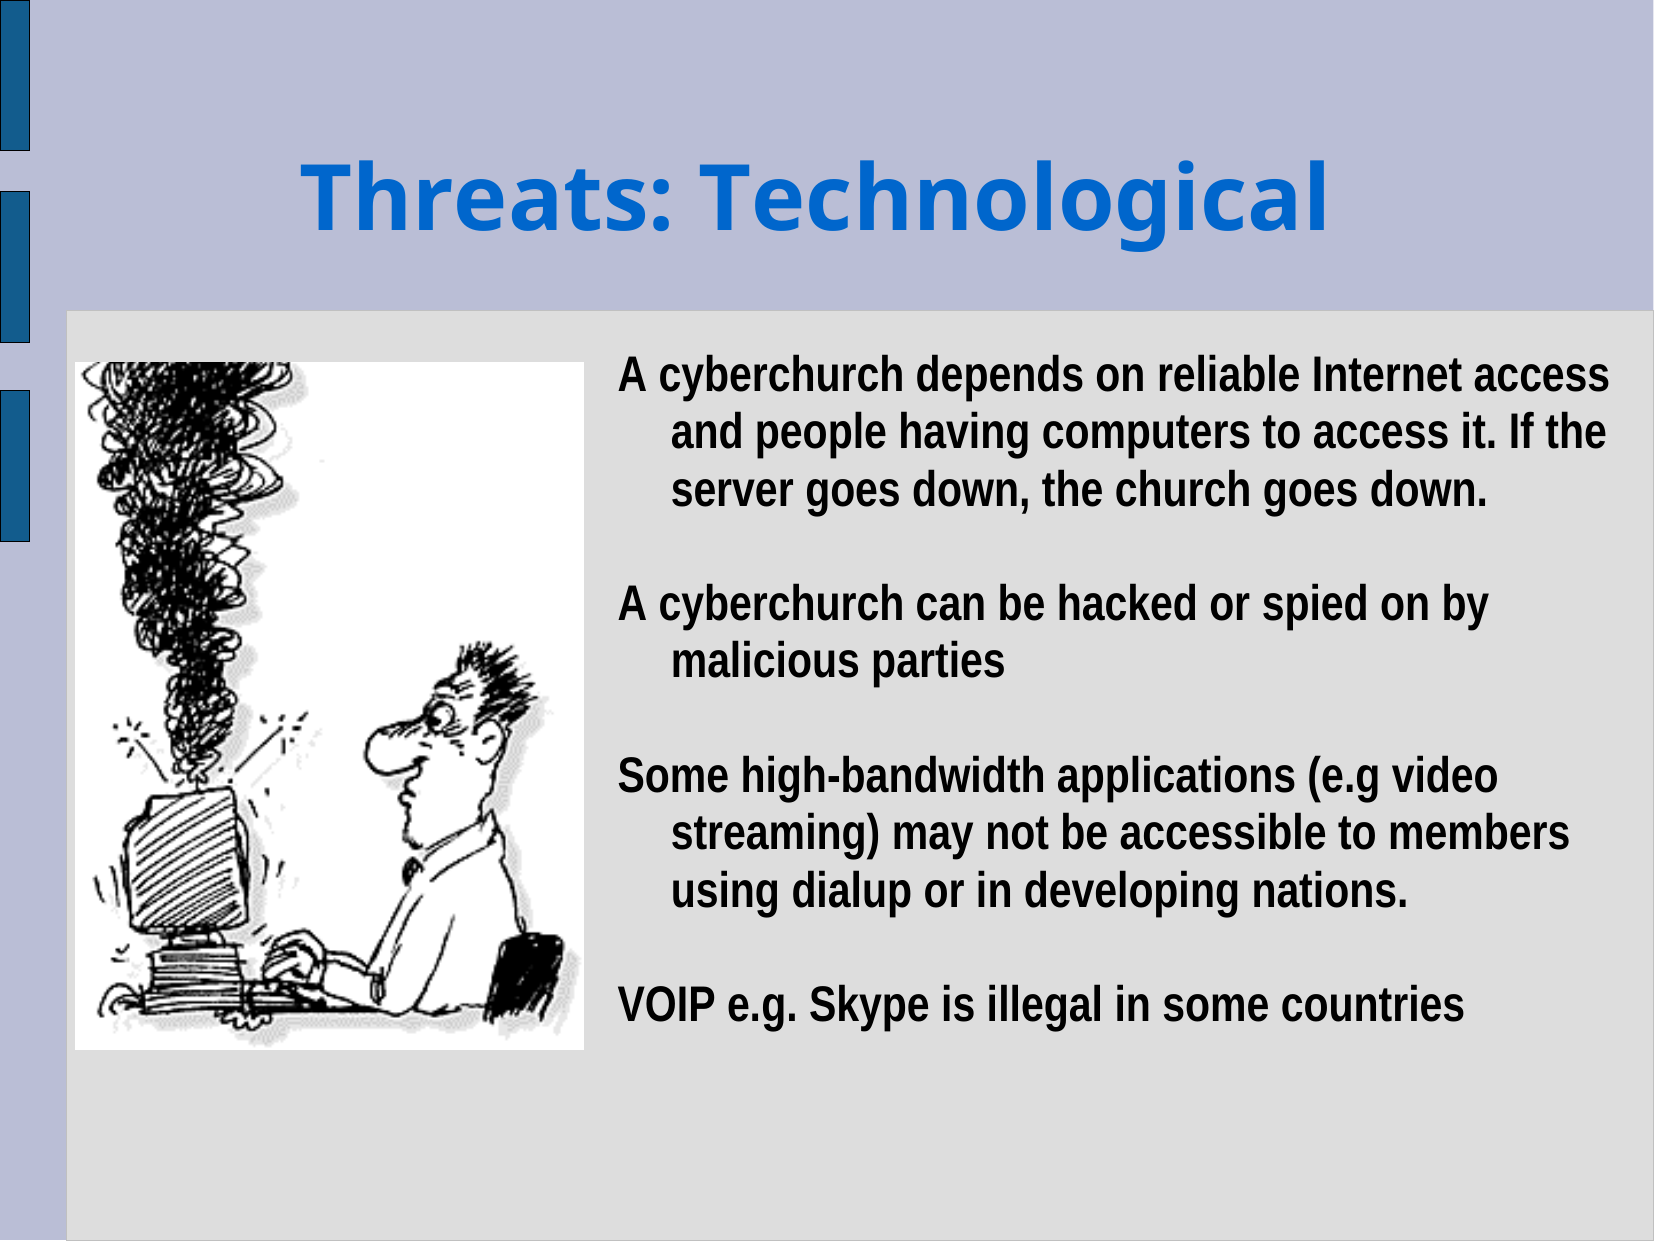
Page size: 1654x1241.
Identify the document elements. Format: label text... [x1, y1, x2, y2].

title Threats: Technological [121, 91, 1534, 299]
picture [75, 362, 584, 1051]
list A cyberchurch depends on reliable Internet access and people having computers to access it. If the server goes down, the church goes down. A cyberchurch can be hacked or spied on by malicious parties Some high-bandwidth applications (e.g video streaming) may not be accessible to members using dialup or in developing nations. VOIP e.g. Skype is illegal in some countries [600, 344, 1613, 1238]
